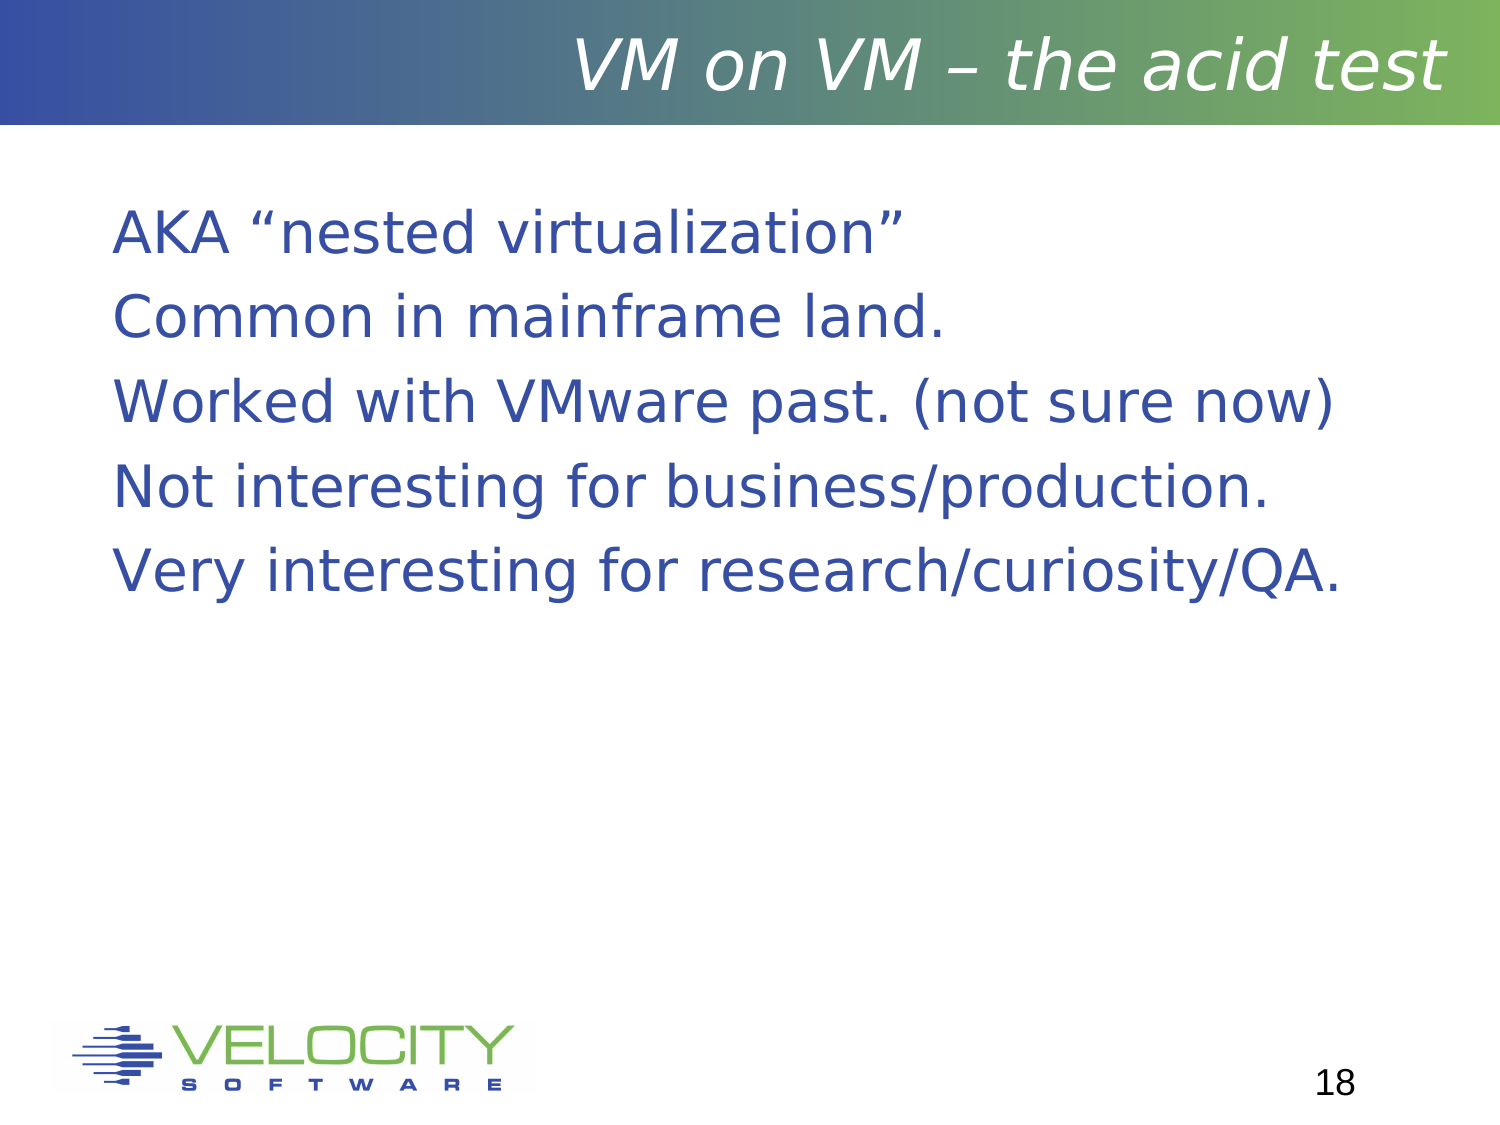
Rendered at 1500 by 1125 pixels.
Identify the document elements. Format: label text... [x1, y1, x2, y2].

title VM on VM – the acid test [62, 12, 1463, 113]
picture [50, 1021, 538, 1094]
list AKA “nested virtualization” Common in mainframe land. Worked with VMware past. (not sure now) Not interesting for business/production. Very interesting for research/curiosity/QA. [70, 187, 1438, 856]
